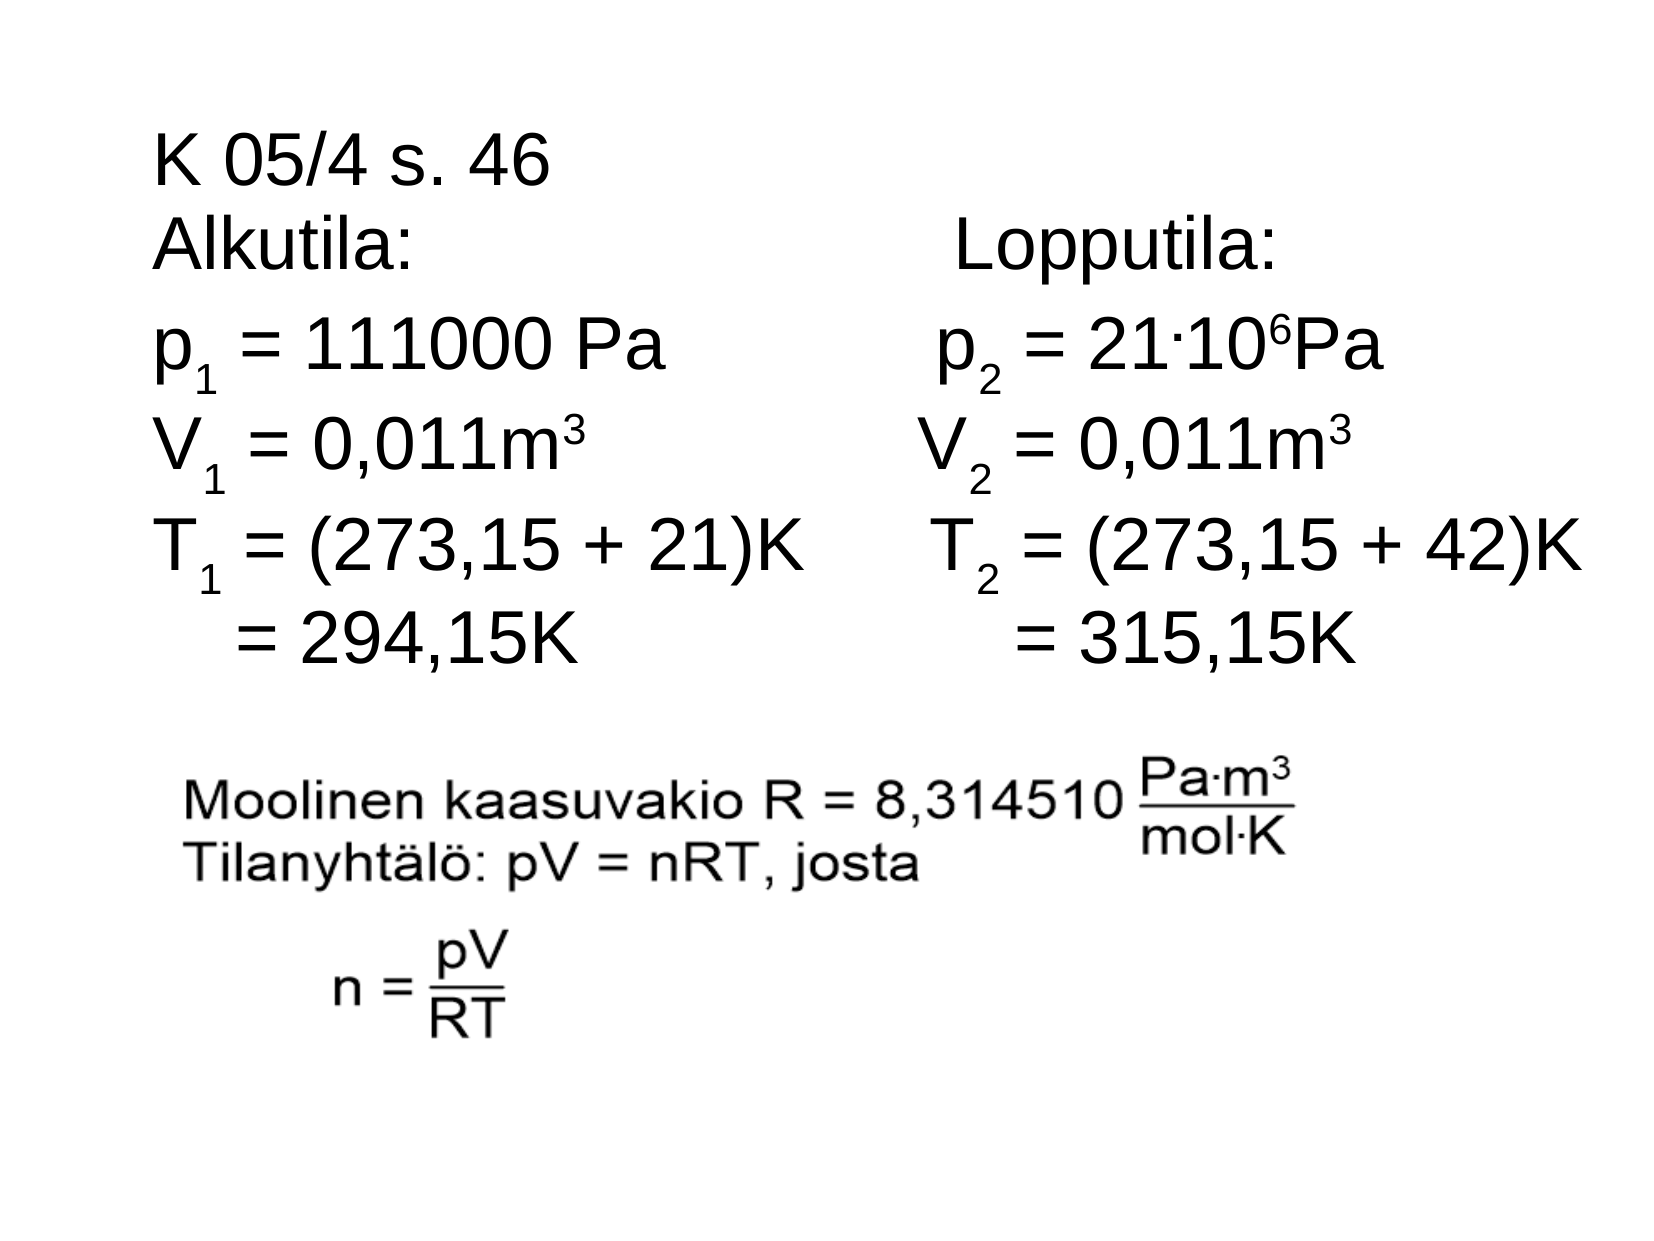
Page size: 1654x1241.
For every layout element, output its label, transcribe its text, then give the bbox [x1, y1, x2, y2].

picture [135, 720, 1430, 1063]
text_box K 05/4 s. 46 Alkutila: Lopputila: p1 = 111000 Pa p2 = 21.106Pa V1 = 0,011m3 V2 = 0,011m3 T1 = (273,15 + 21)K T2 = (273,15 + 42)K = 294,15K = 315,15K [137, 106, 1654, 686]
